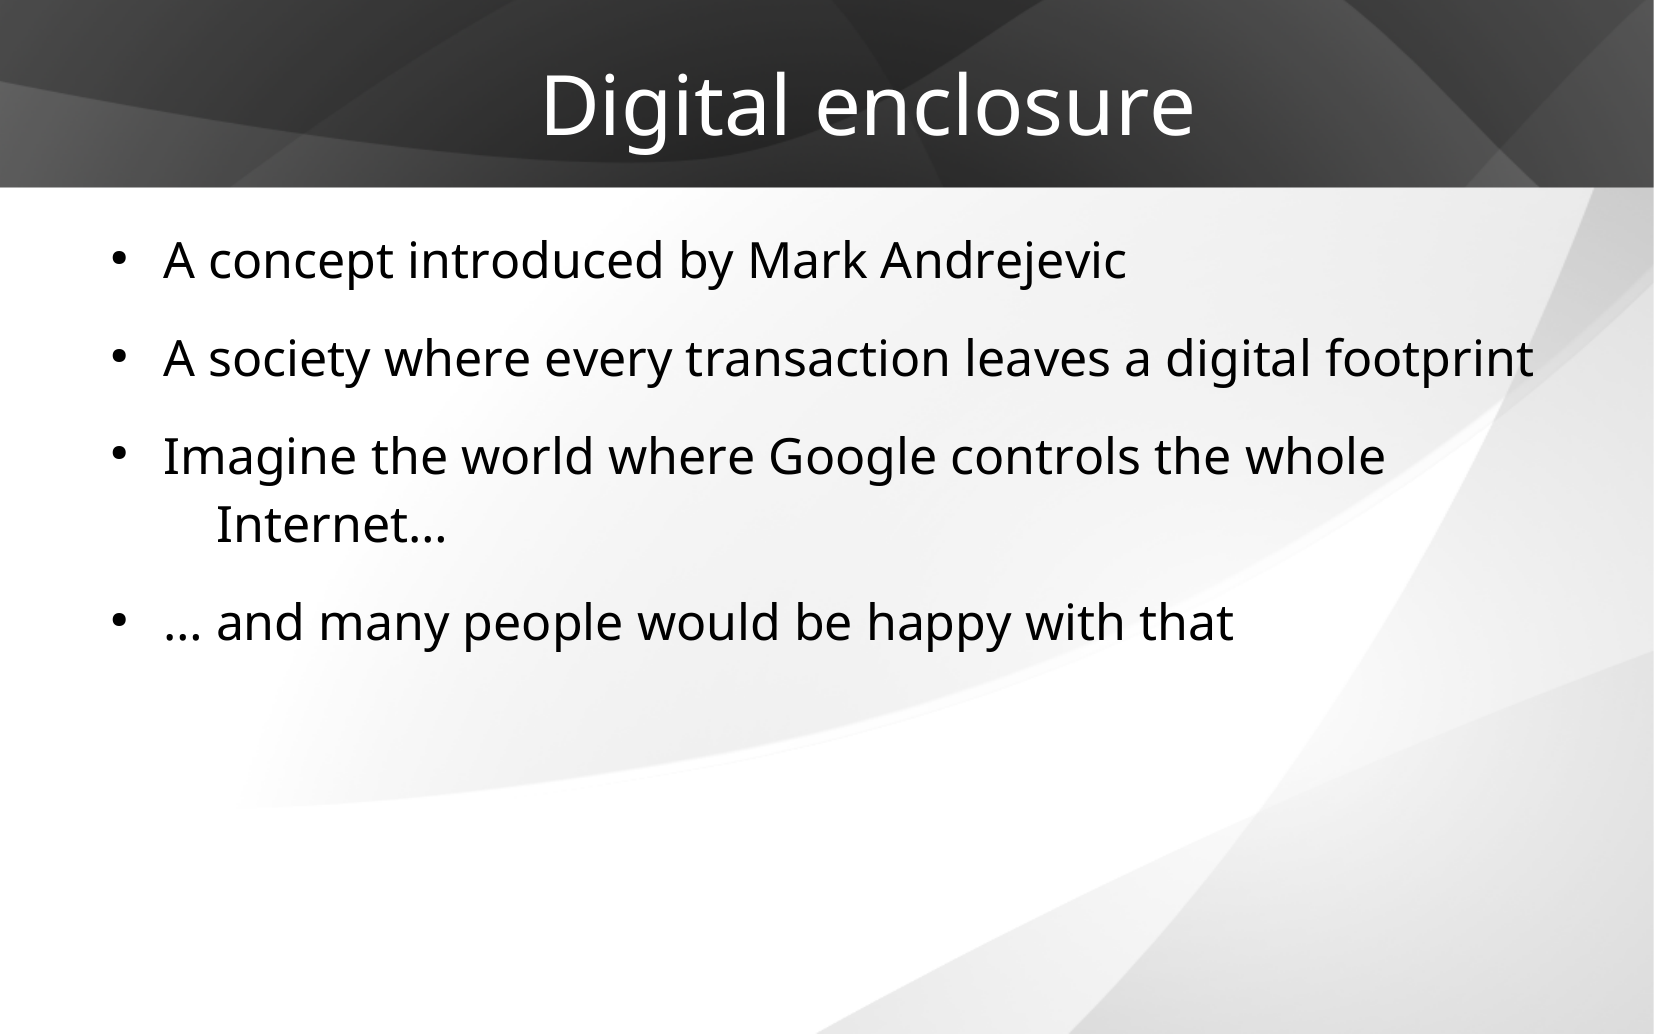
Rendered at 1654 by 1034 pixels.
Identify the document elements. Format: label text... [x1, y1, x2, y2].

list A concept introduced by Mark Andrejevic A society where every transaction leaves a digital footprint Imagine the world where Google controls the whole Internet… … and many people would be happy with that [75, 225, 1613, 1013]
title Digital enclosure [124, 0, 1613, 208]
picture [0, 0, 1654, 1034]
